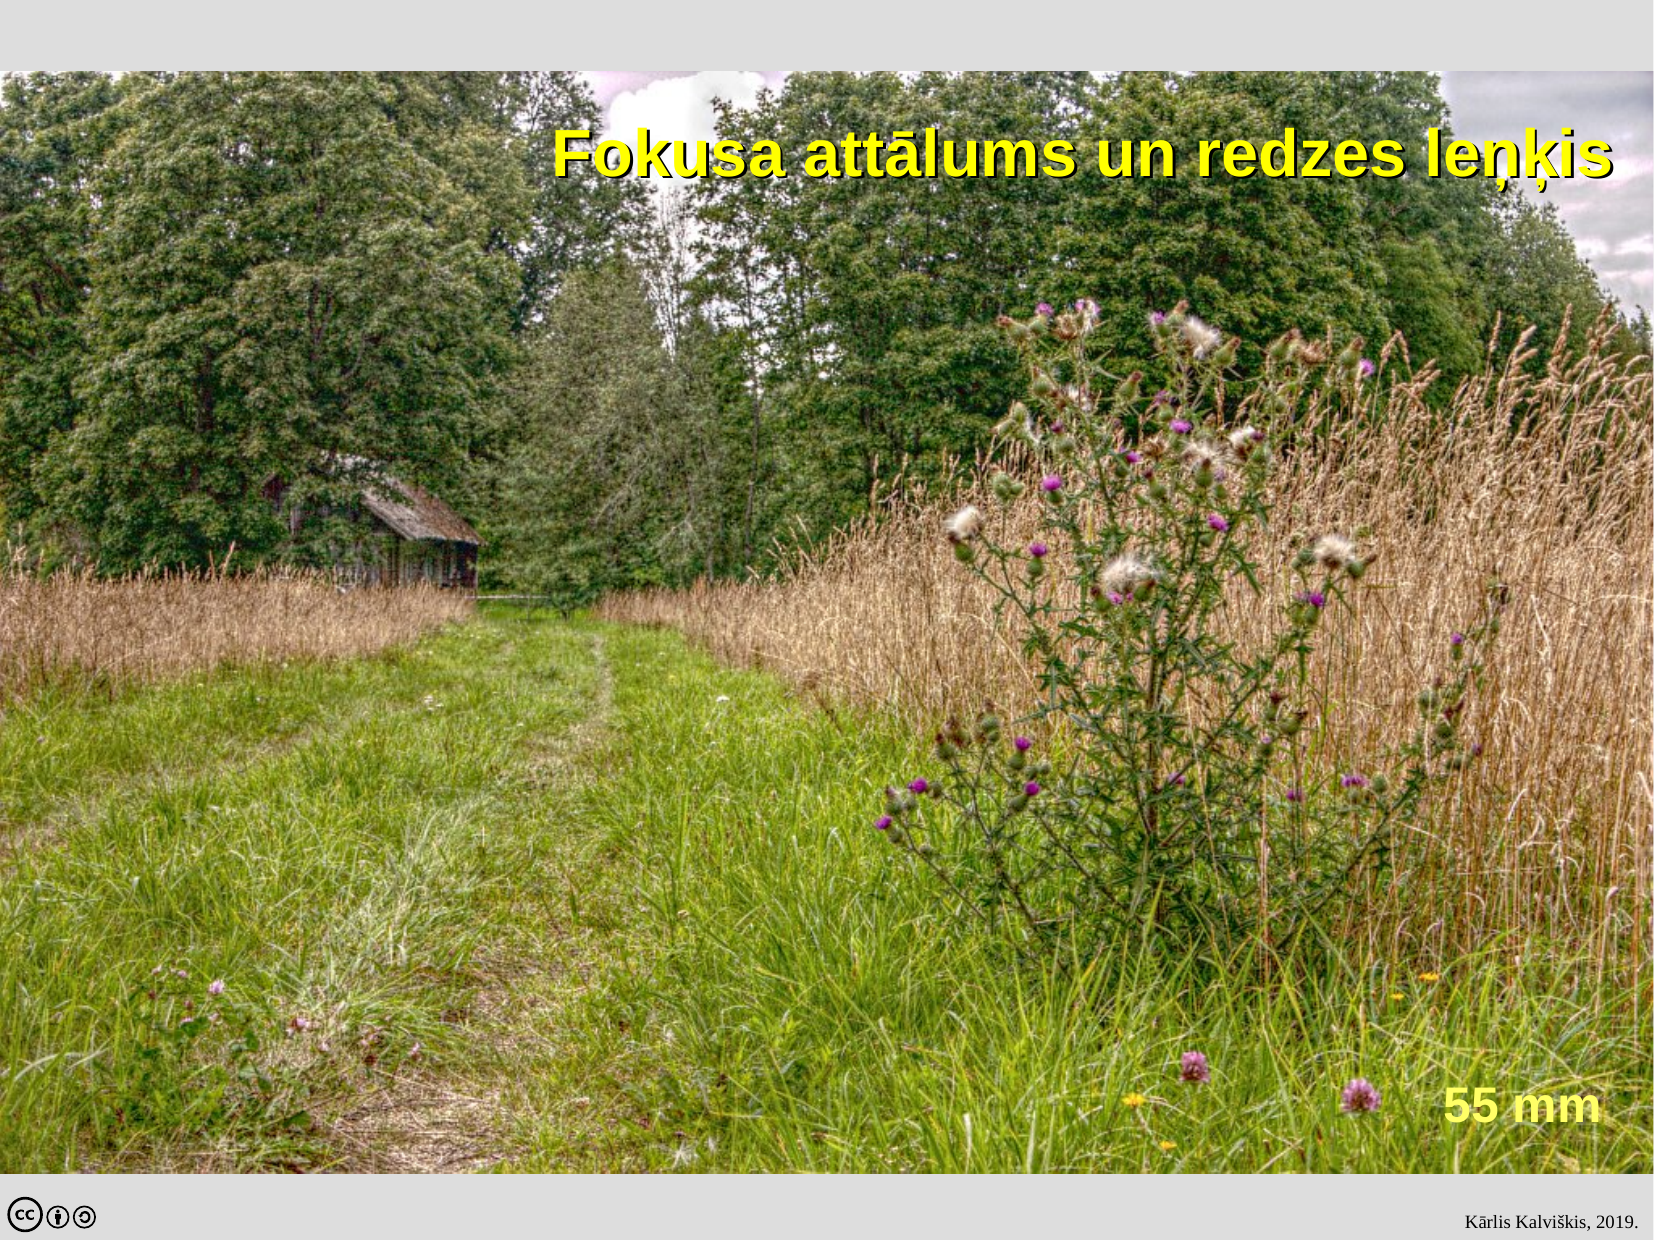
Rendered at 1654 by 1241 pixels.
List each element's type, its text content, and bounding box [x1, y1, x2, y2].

picture [0, 71, 1654, 1174]
title Fokusa attālums un redzes leņķis [42, 49, 1615, 257]
text_box 55 mm [1428, 1069, 1617, 1141]
